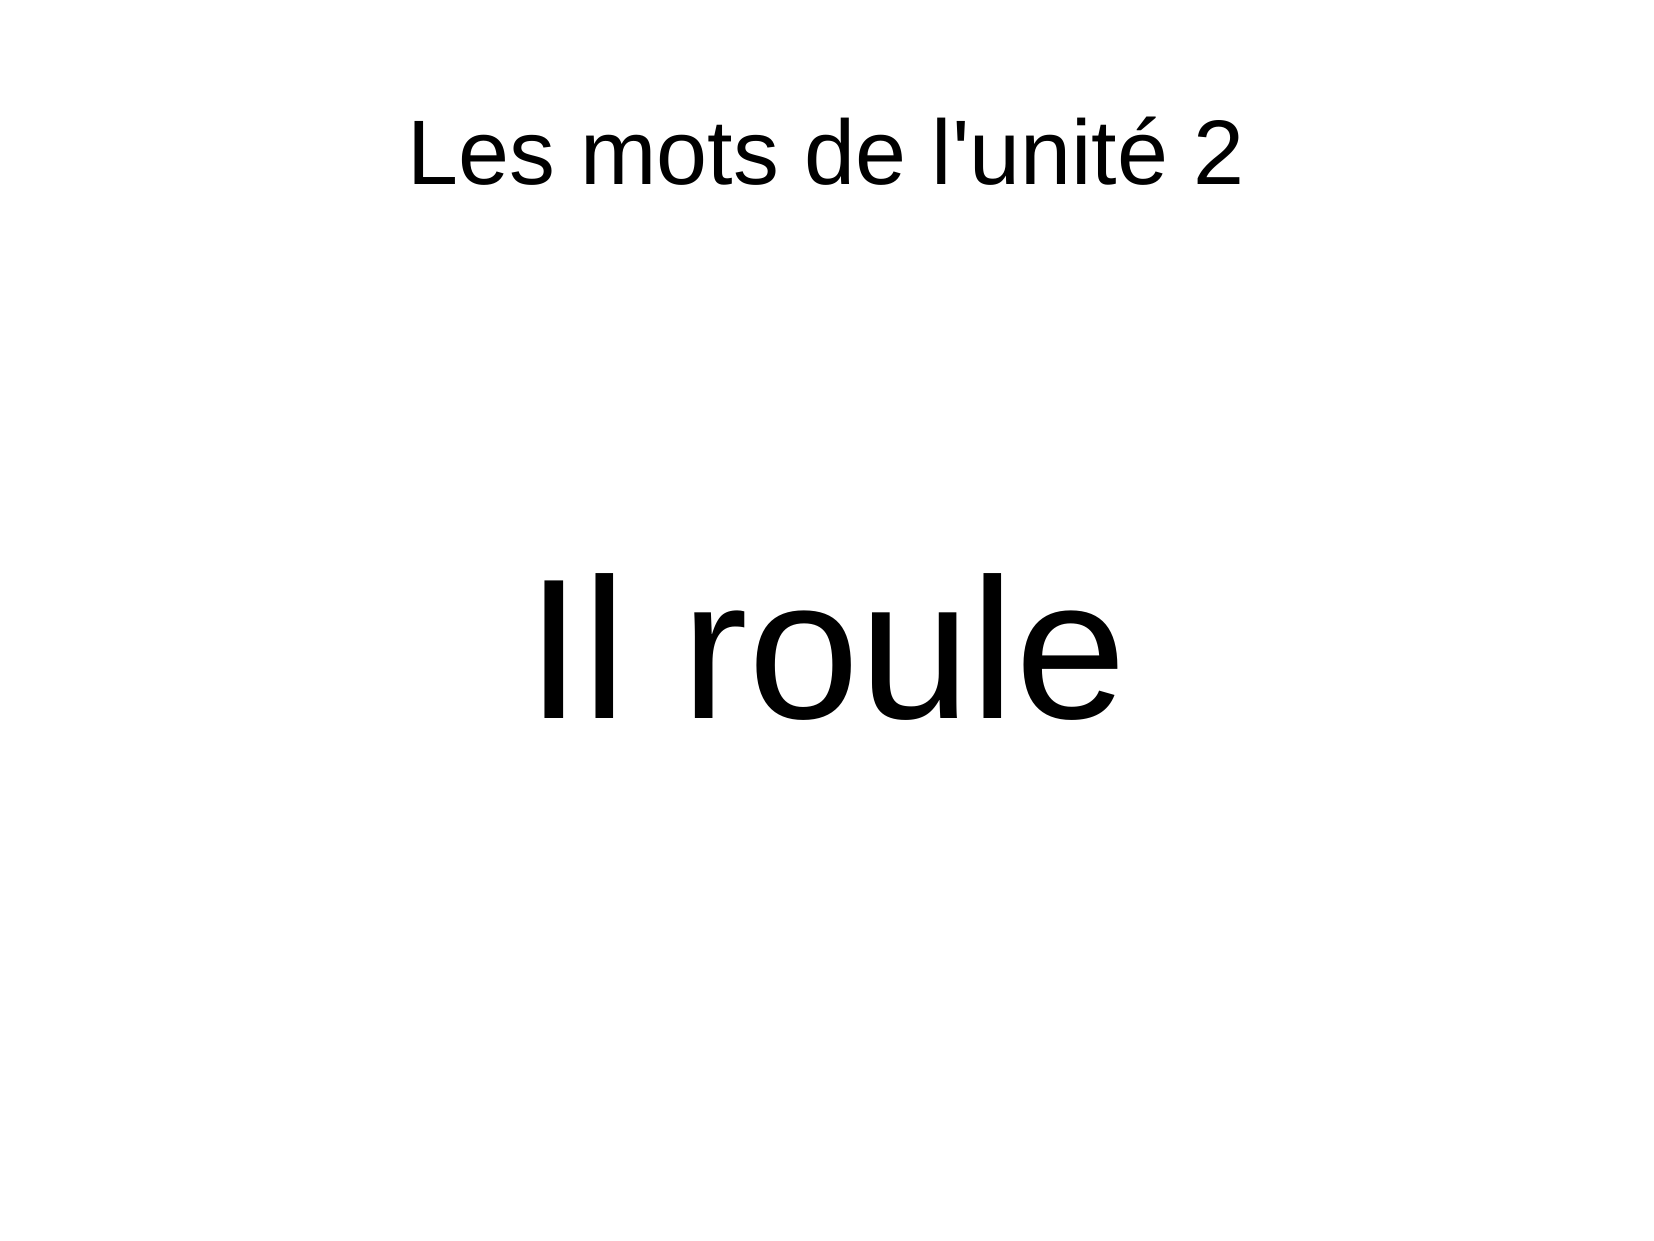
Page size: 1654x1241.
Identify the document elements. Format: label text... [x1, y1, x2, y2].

subtitle Il roule [82, 290, 1571, 1010]
title Les mots de l'unité 2 [82, 49, 1571, 257]
